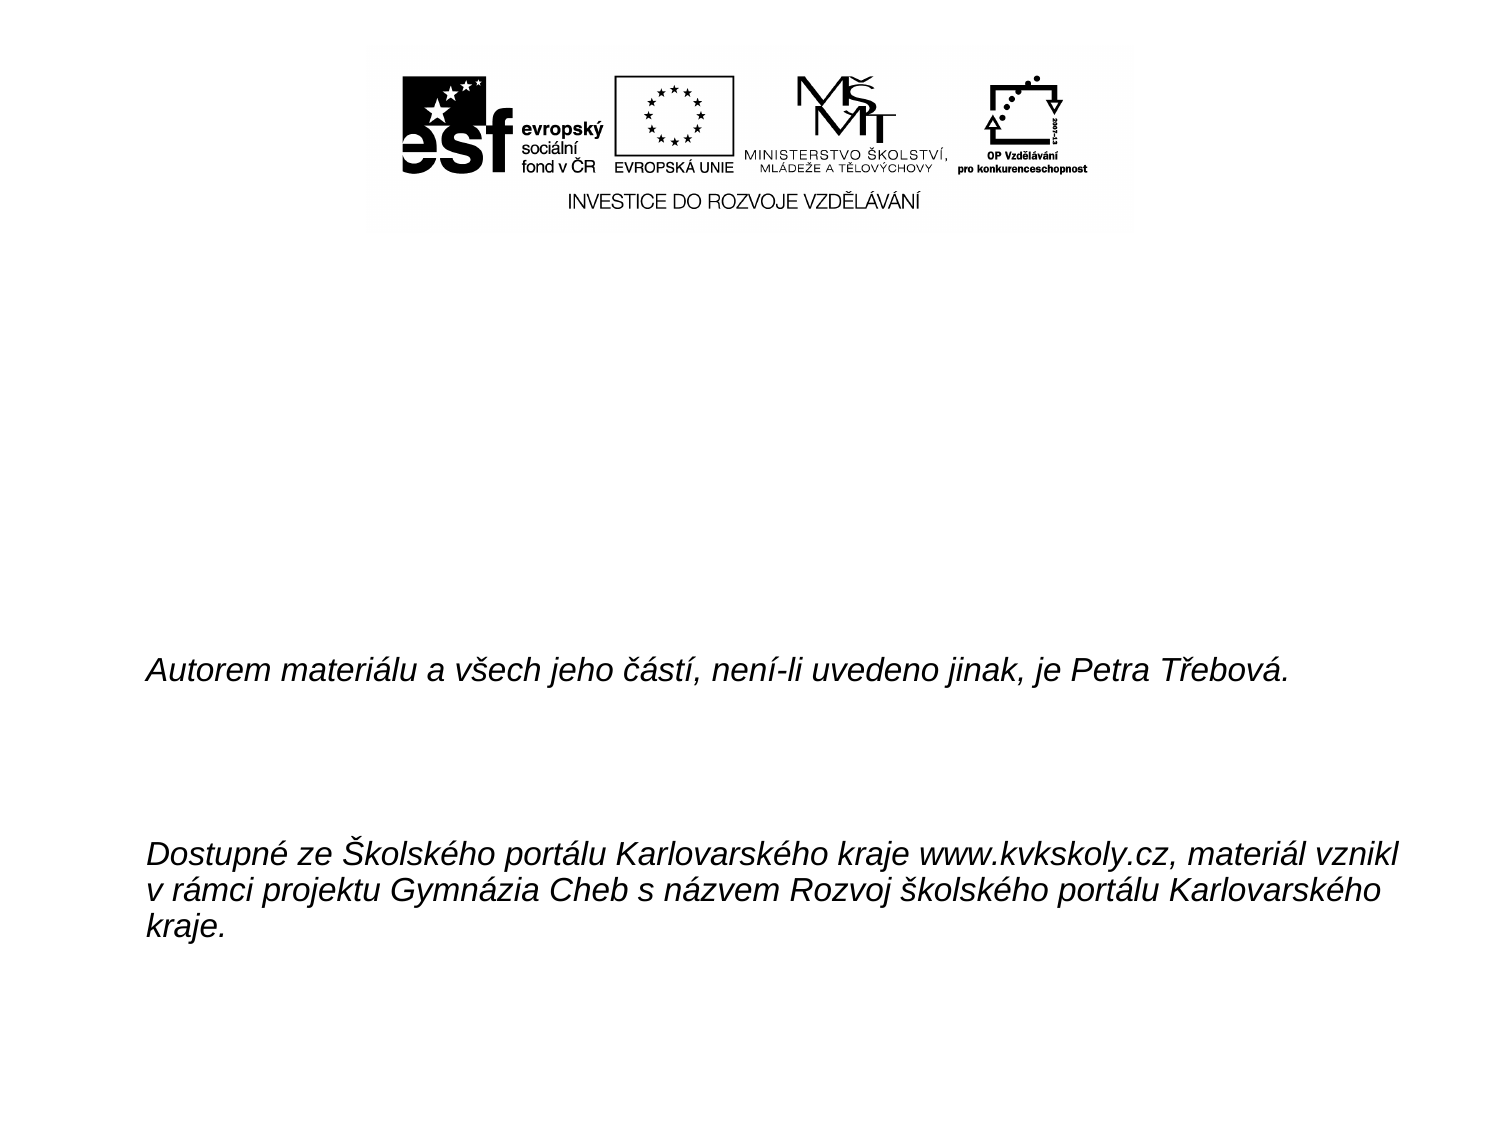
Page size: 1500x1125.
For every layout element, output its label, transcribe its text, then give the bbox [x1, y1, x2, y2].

picture [366, 45, 1134, 233]
list Autorem materiálu a všech jeho částí, není-li uvedeno jinak, je Petra Třebová. Dostupné ze Školského portálu Karlovarského kraje www.kvkskoly.cz, materiál vznikl v rámci projektu Gymnázia Cheb s názvem Rozvoj školského portálu Karlovarského kraje. [75, 262, 1426, 1006]
